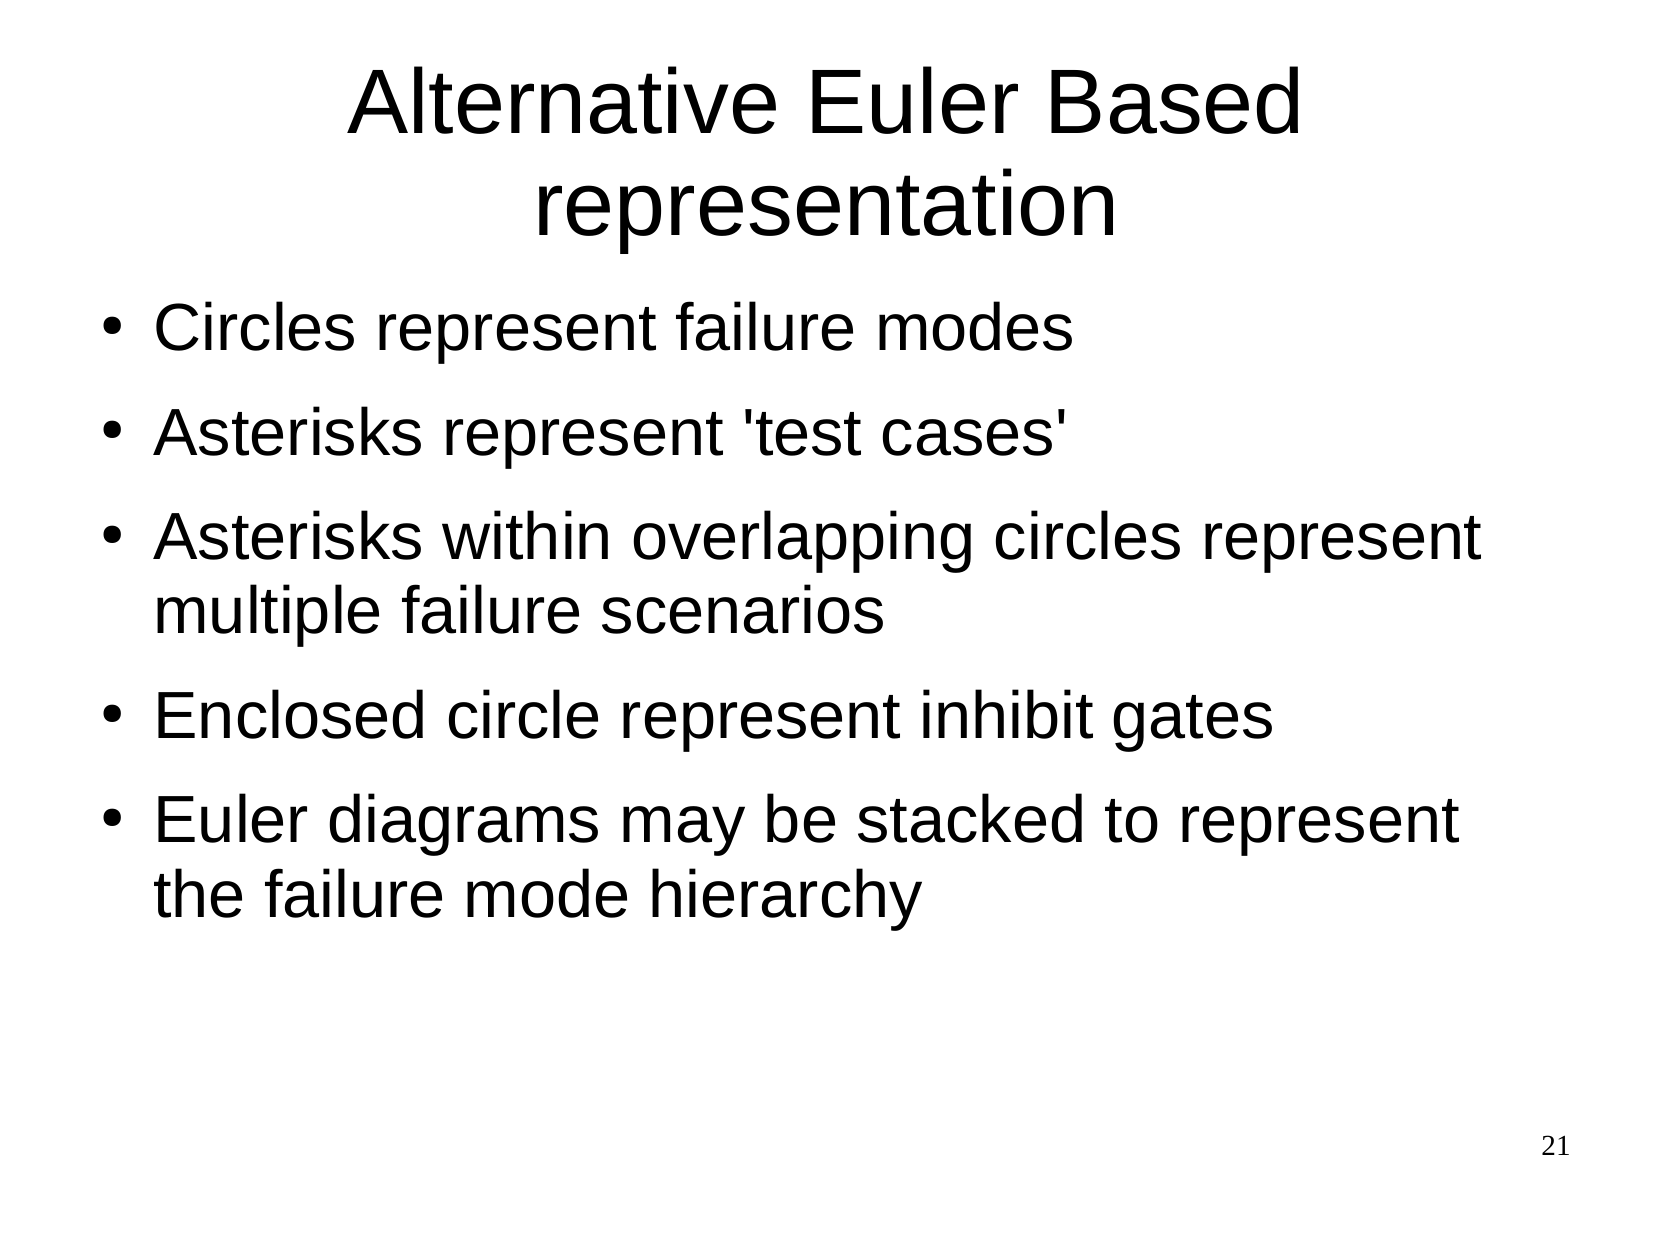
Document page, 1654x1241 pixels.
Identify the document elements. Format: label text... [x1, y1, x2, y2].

list Circles represent failure modes Asterisks represent 'test cases' Asterisks within overlapping circles represent multiple failure scenarios Enclosed circle represent inhibit gates Euler diagrams may be stacked to represent the failure mode hierarchy [82, 290, 1571, 1109]
title Alternative Euler Based representation [82, 49, 1571, 257]
